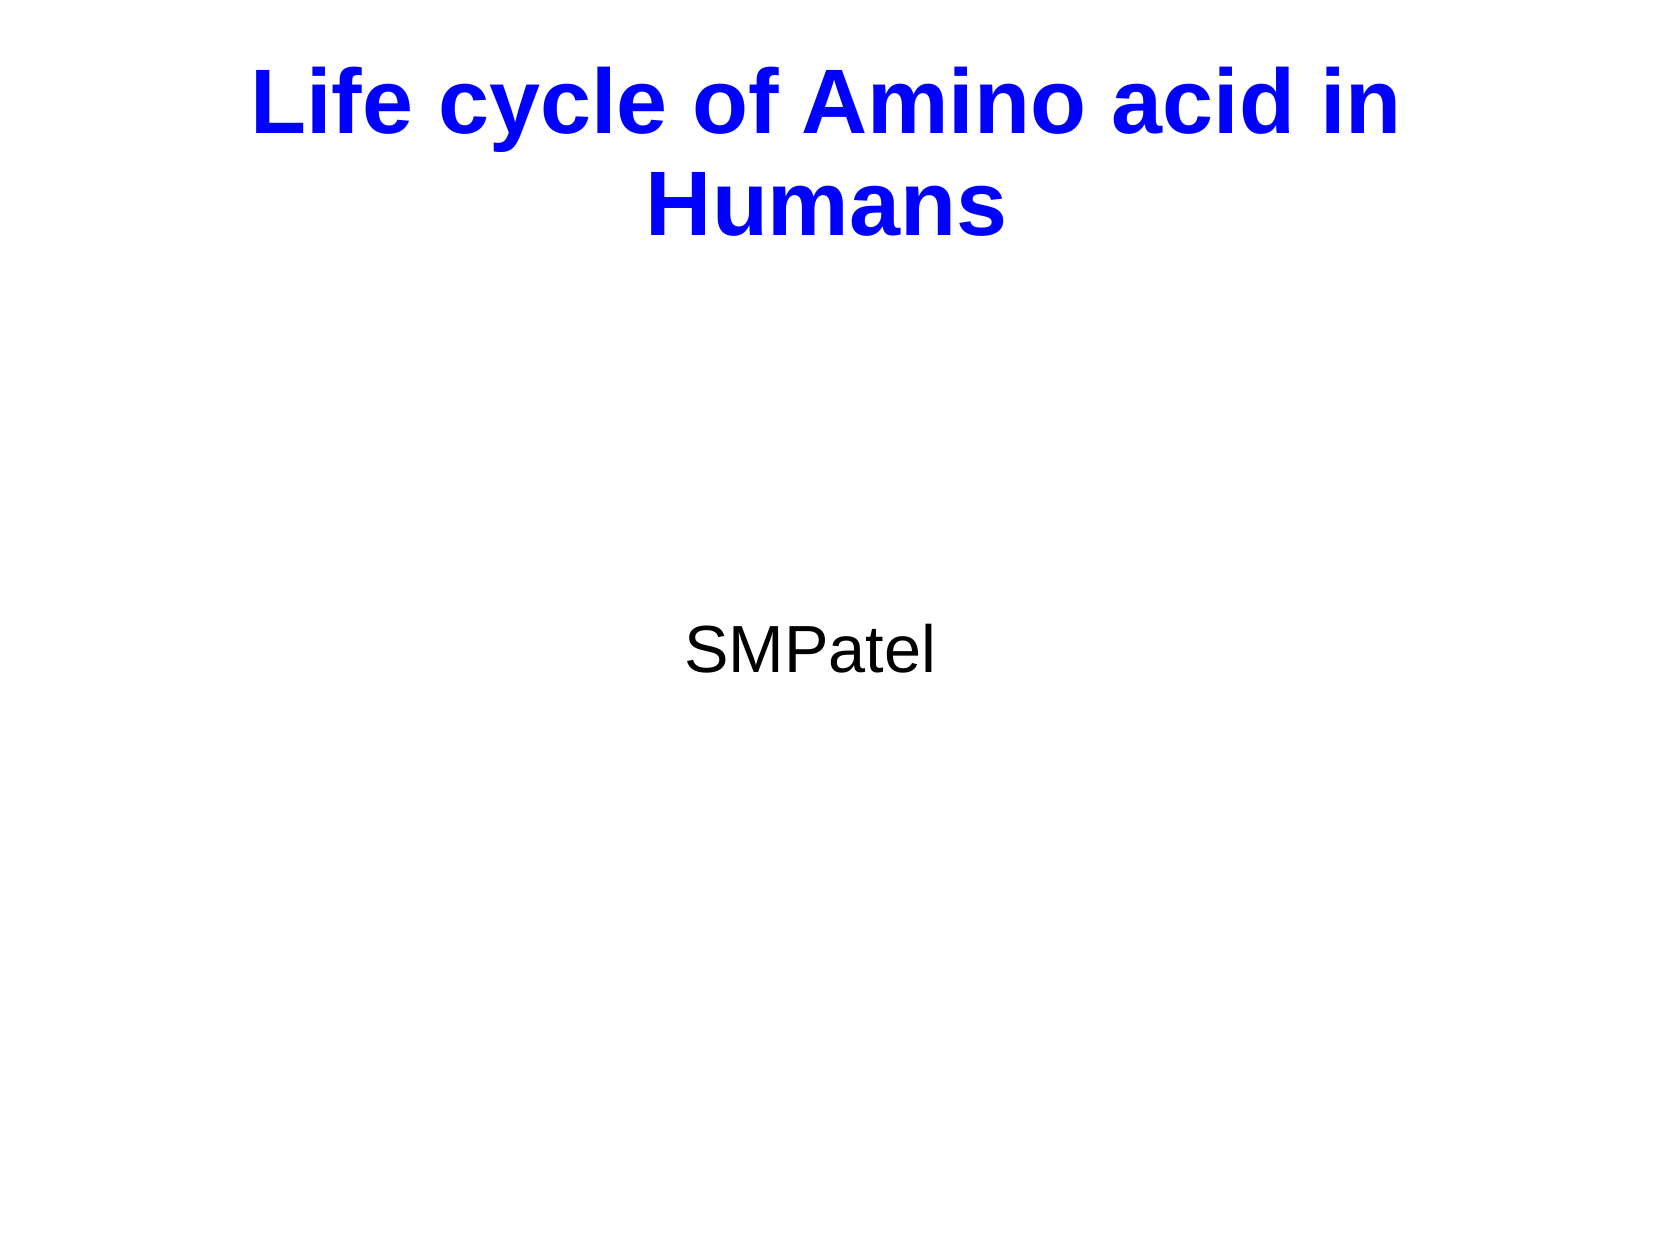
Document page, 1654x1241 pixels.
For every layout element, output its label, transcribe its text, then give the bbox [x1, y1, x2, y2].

title Life cycle of Amino acid in Humans [82, 49, 1571, 257]
subtitle SMPatel [82, 290, 1538, 1010]
